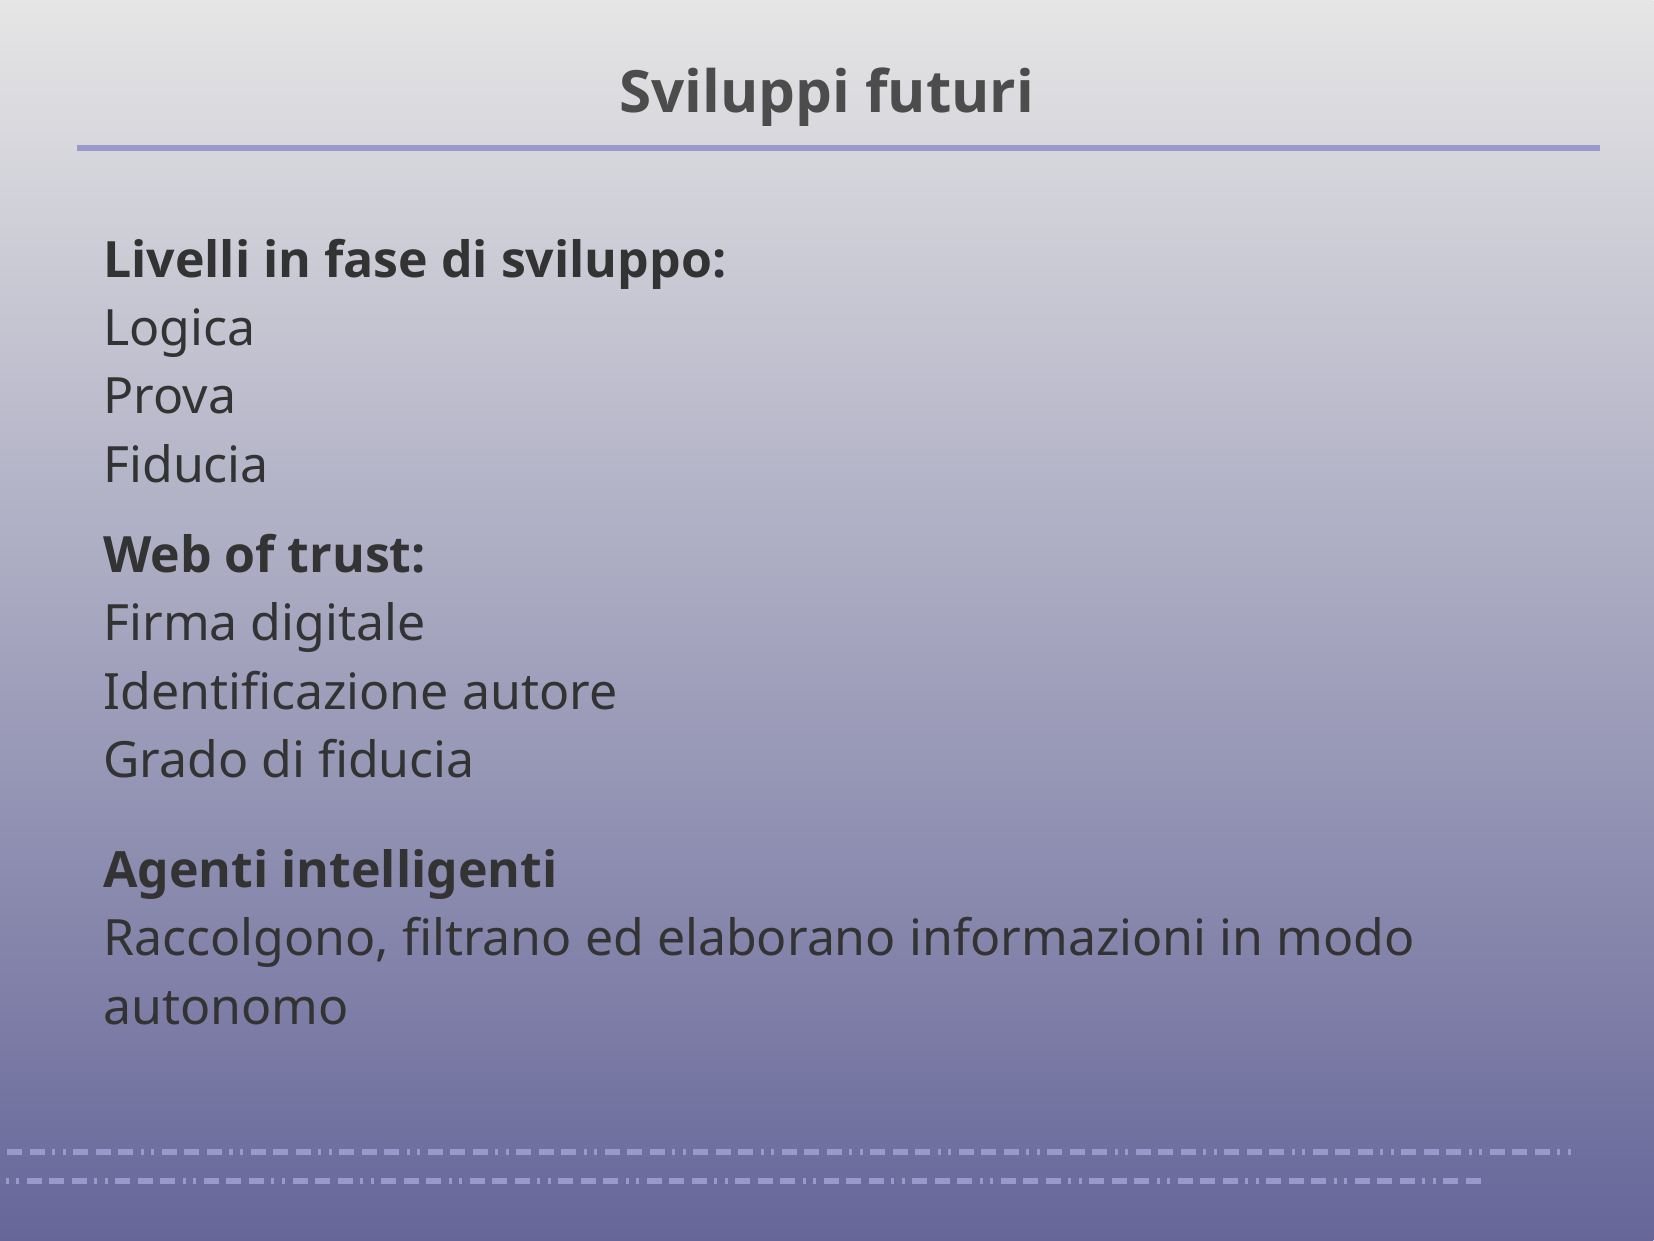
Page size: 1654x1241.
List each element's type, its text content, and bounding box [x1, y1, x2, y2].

text_box Agenti intelligenti Raccolgono, filtrano ed elaborano informazioni in modo autonomo [88, 826, 1625, 1017]
text_box Web of trust: Firma digitale Identificazione autore Grado di fiducia [88, 511, 798, 760]
text_box Livelli in fase di sviluppo: Logica Prova Fiducia [88, 216, 1004, 465]
text_box Sviluppi futuri [236, 48, 1418, 132]
